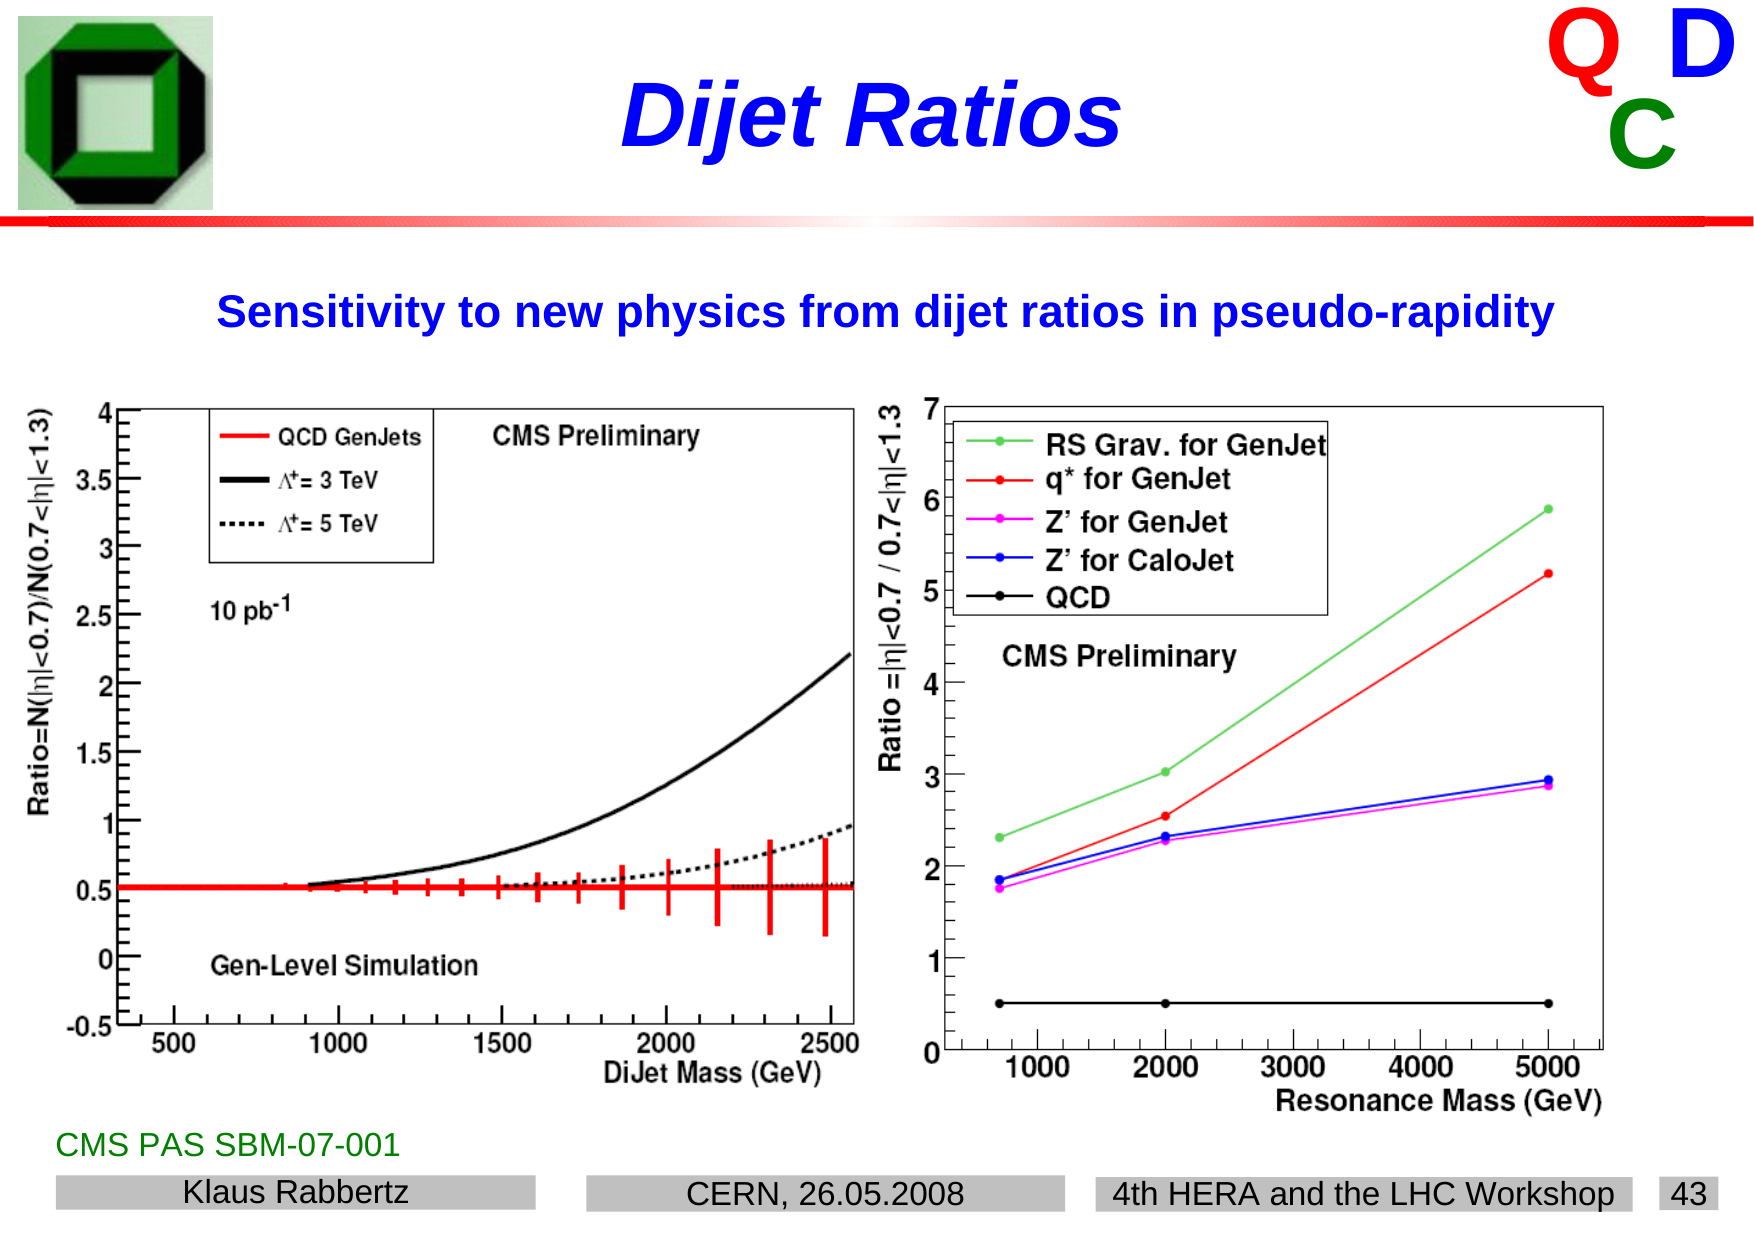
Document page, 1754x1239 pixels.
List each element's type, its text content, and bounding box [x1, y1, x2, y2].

picture [7, 375, 1621, 1131]
picture [18, 16, 213, 210]
text_box Sensitivity to new physics from dijet ratios in pseudo-rapidity [204, 273, 1541, 349]
title Dijet Ratios [220, 27, 1525, 202]
text_box CMS PAS SBM-07-001 [43, 1115, 414, 1176]
